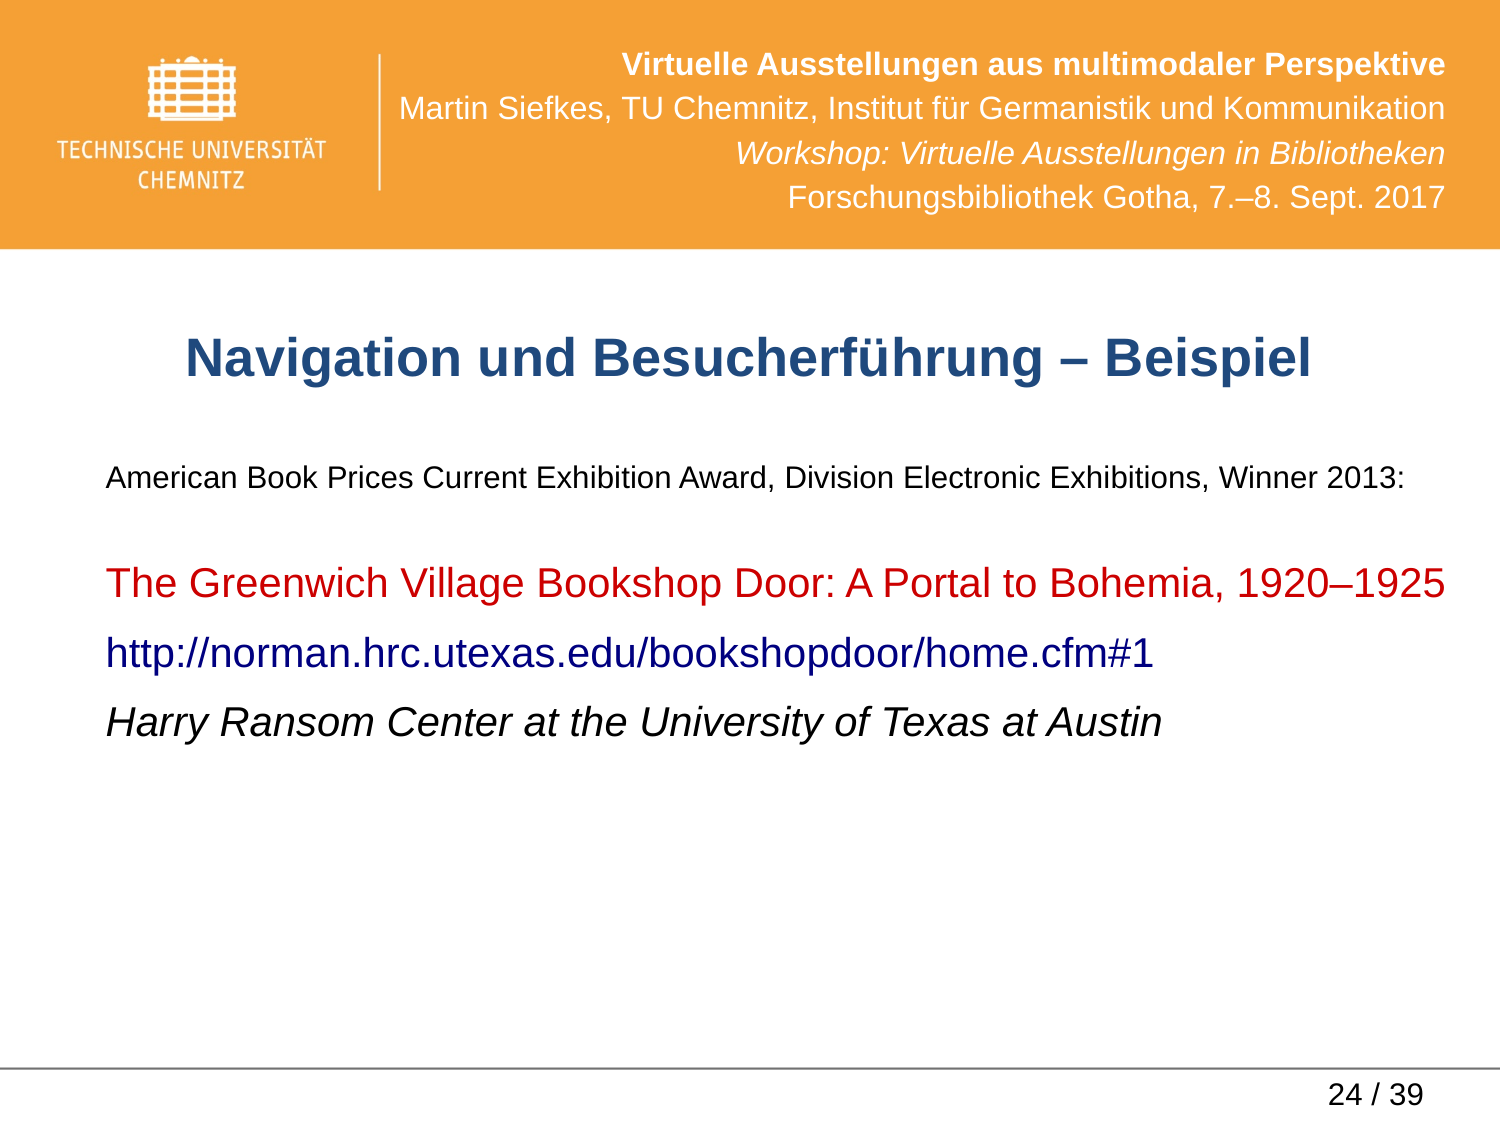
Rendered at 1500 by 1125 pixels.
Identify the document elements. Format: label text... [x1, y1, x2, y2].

text_box Navigation und Besucherführung – Beispiel [59, 314, 1441, 449]
text_box <Foliennummer> / 39 [1162, 1069, 1500, 1120]
picture [0, 0, 1500, 1125]
list American Book Prices Current Exhibition Award, Division Electronic Exhibitions, Winner 2013: The Greenwich Village Bookshop Door: A Portal to Bohemia, 1920–1925 http://norman.hrc.utexas.edu/bookshopdoor/home.cfm#1 Harry Ransom Center at the University of Texas at Austin [34, 460, 1461, 969]
list [419, 45, 774, 197]
